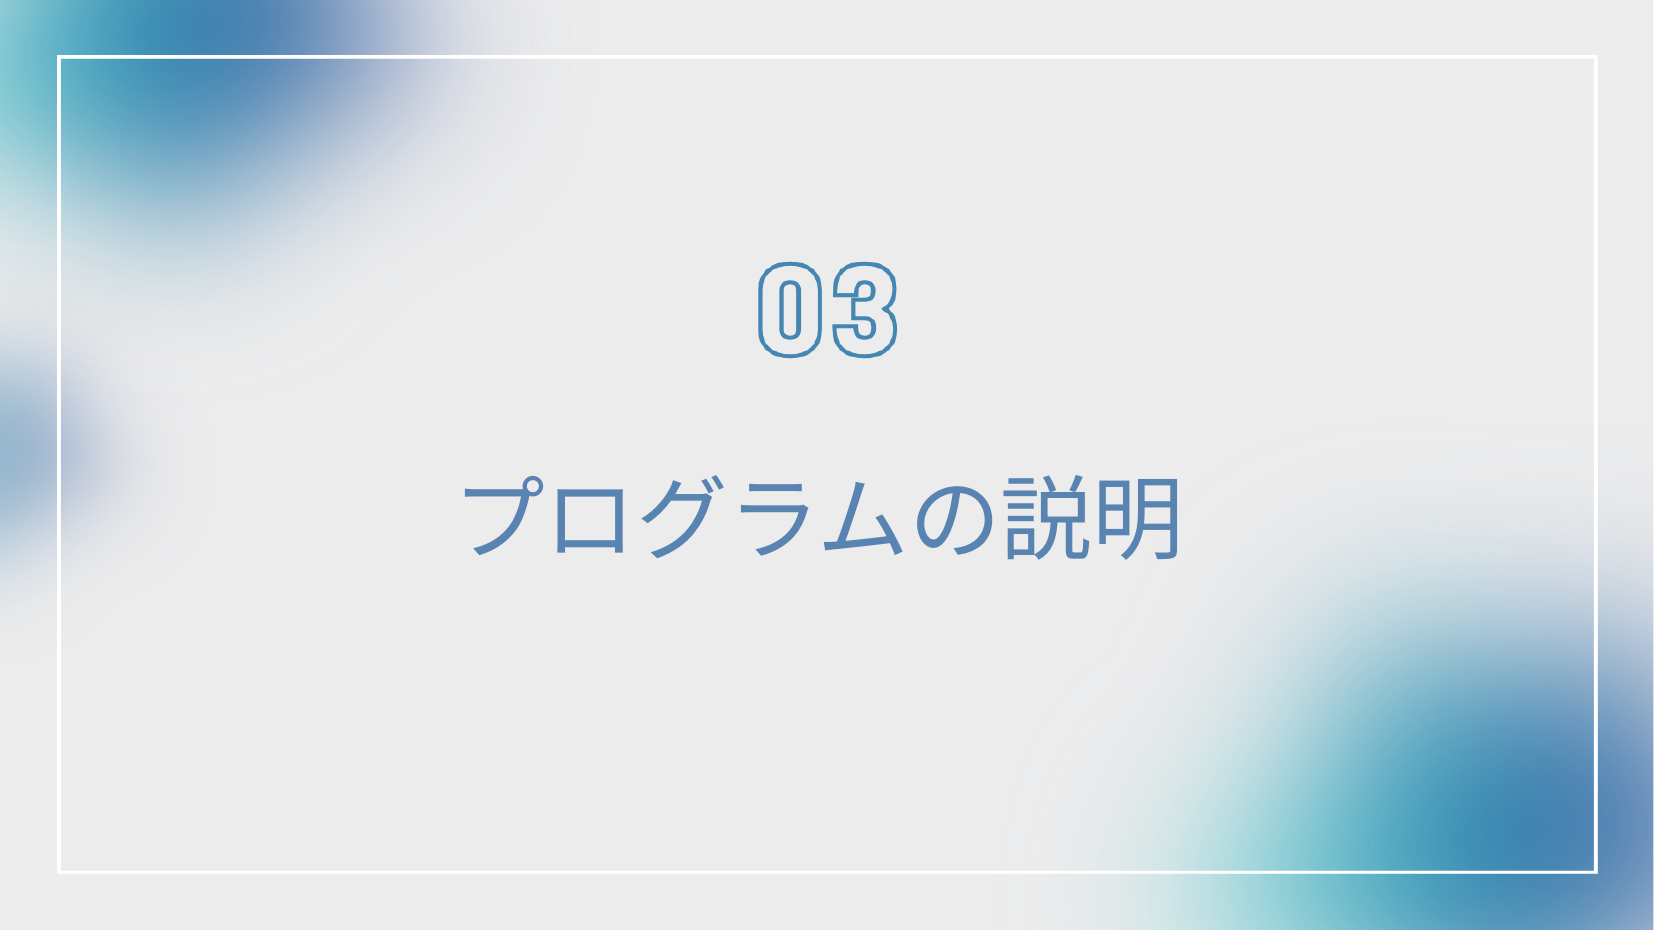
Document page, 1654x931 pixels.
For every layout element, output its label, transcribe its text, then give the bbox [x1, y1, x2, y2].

text_box プログラムの説明 [438, 438, 1295, 587]
picture [0, 0, 1654, 930]
